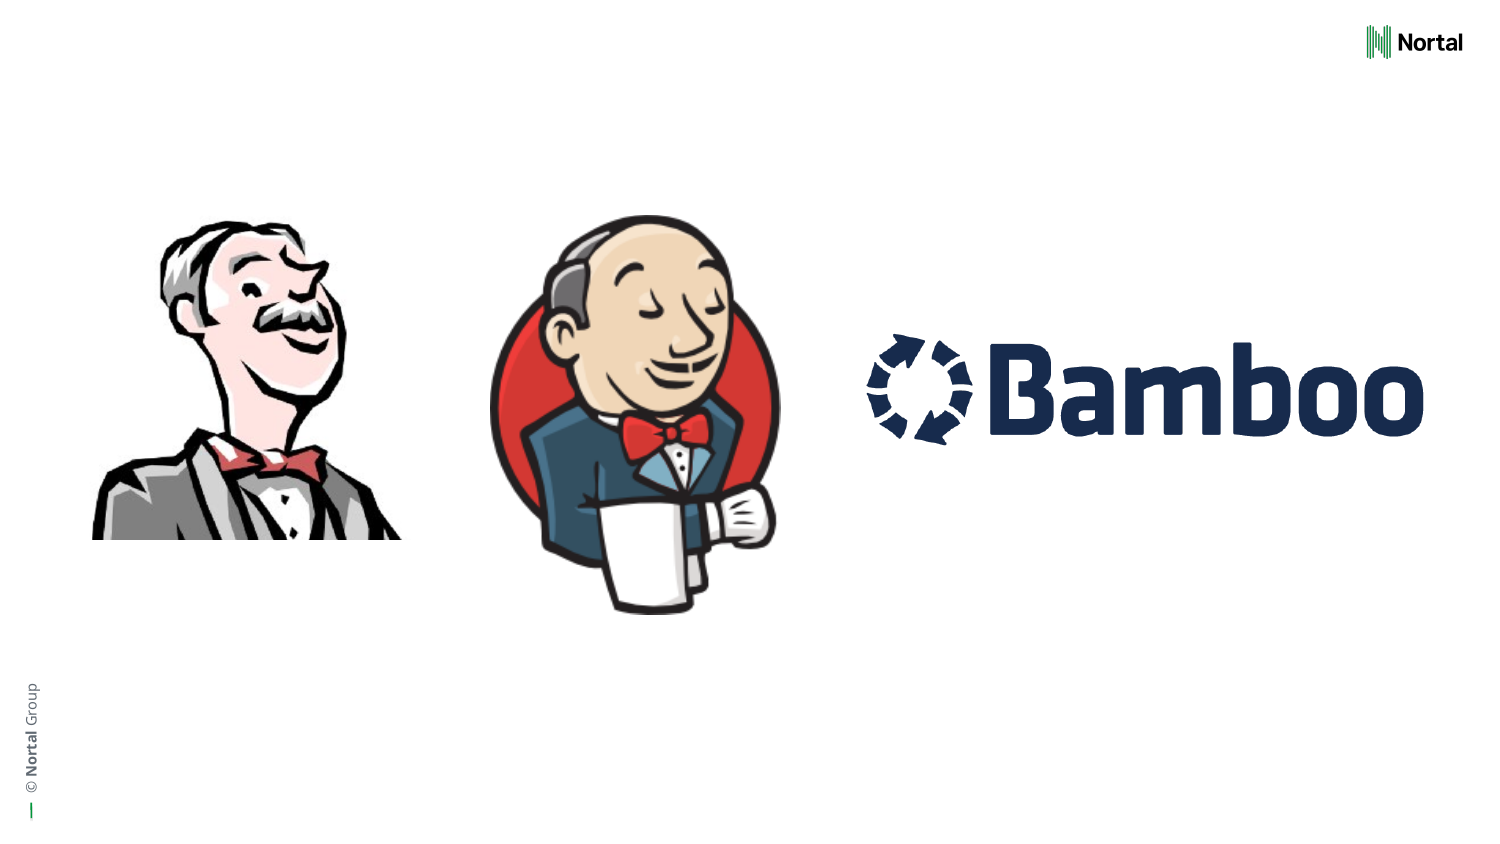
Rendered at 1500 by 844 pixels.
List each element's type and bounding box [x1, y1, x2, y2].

picture [70, 199, 419, 541]
picture [855, 321, 1441, 462]
picture [490, 215, 781, 616]
